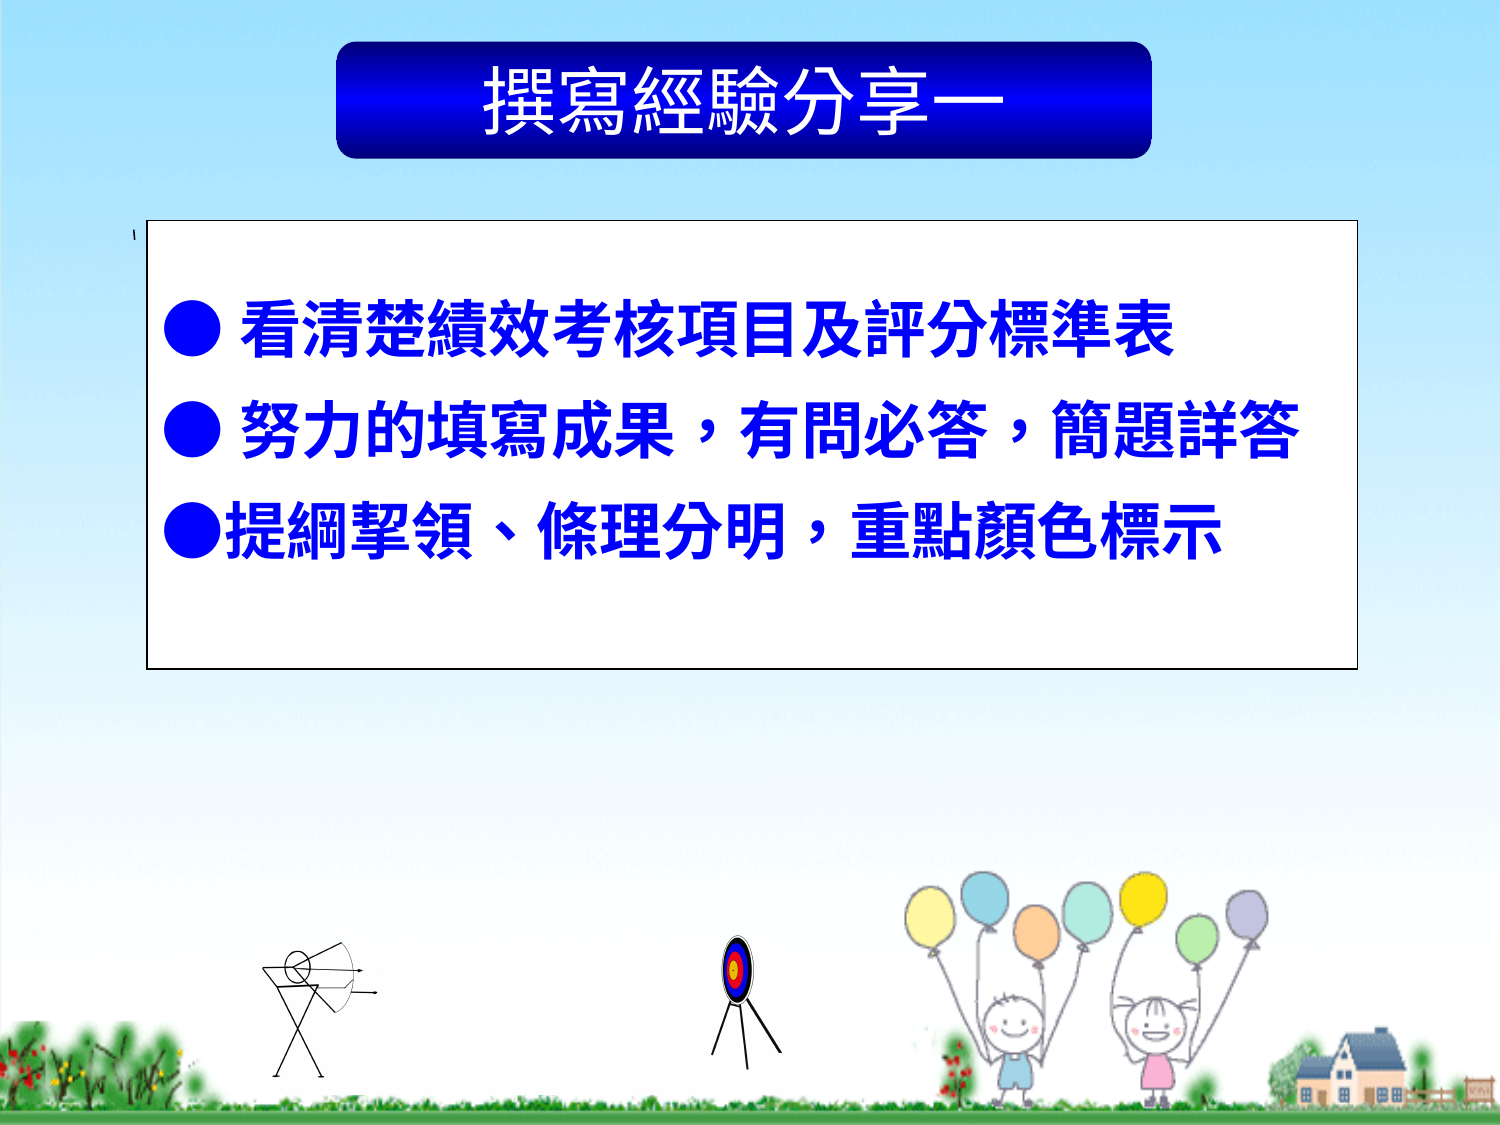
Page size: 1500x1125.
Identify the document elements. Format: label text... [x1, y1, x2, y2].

text_box ●看清楚績效考核項目及評分標準表 ●努力的填寫成果，有問必答，簡題詳答●提綱挈領、條理分明，重點顏色標示 [147, 220, 1358, 669]
picture [0, 0, 1500, 1125]
text_box 撰寫經驗分享一 [336, 41, 1152, 159]
